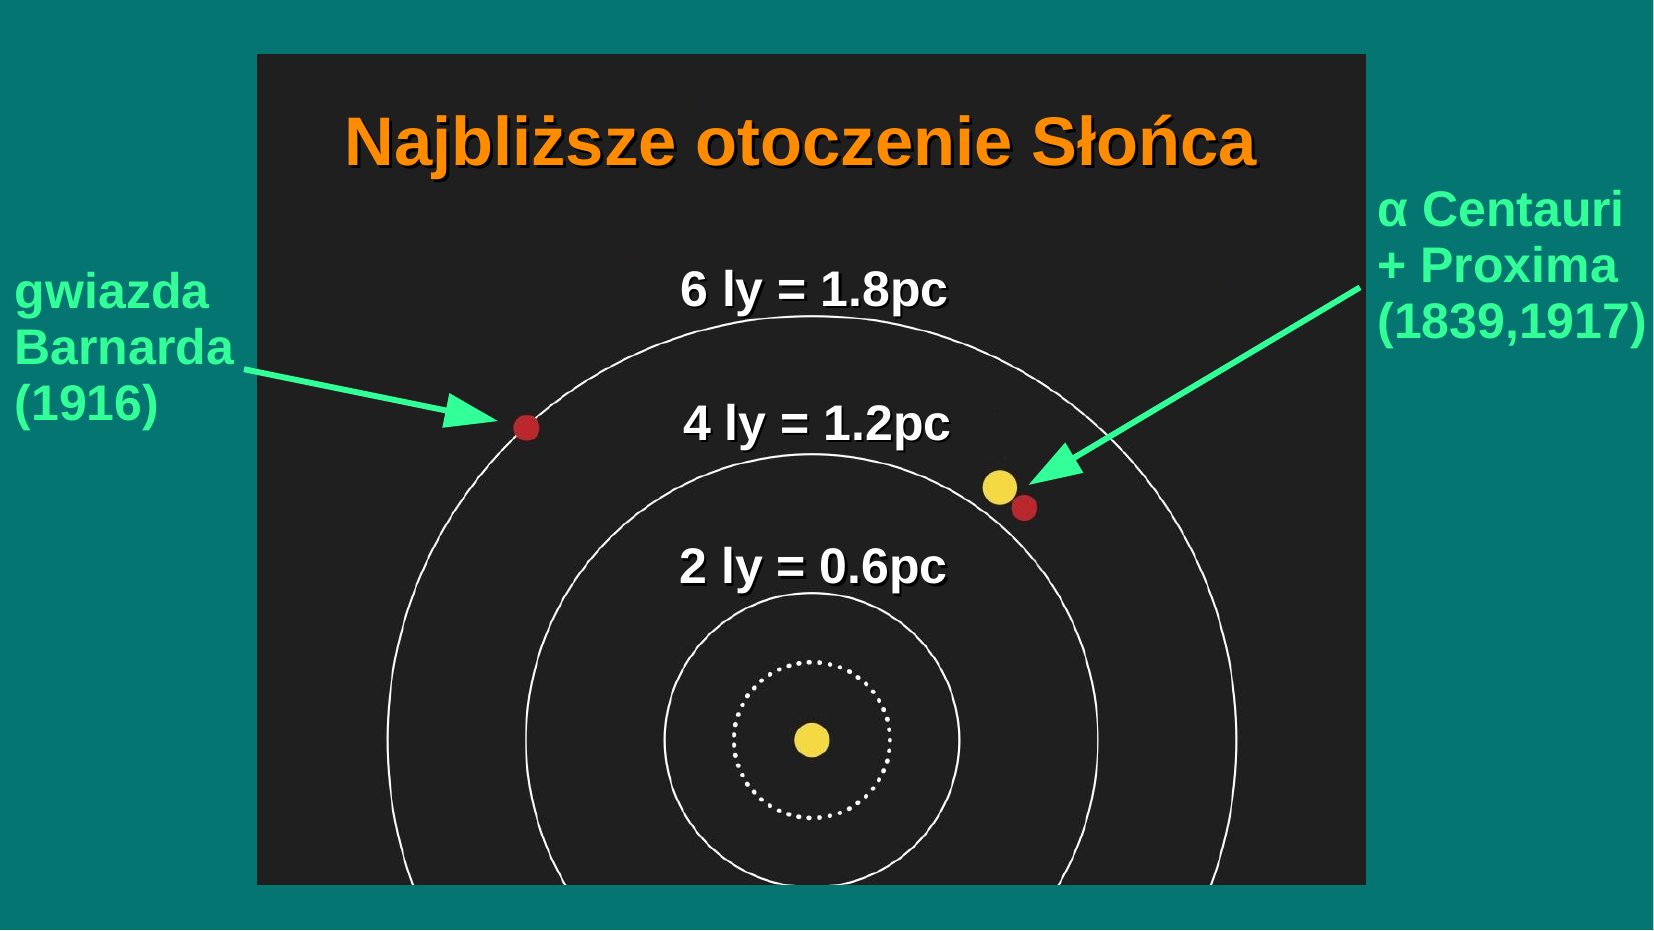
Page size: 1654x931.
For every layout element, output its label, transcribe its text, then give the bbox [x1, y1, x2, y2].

text_box gwiazda Barnarda (1916) [0, 256, 249, 439]
text_box 6 ly = 1.8pc [665, 253, 964, 325]
text_box 2 ly = 0.6pc [664, 531, 963, 602]
picture [257, 54, 1366, 885]
text_box α Centauri + Proxima (1839,1917) [1362, 173, 1654, 356]
text_box 4 ly = 1.2pc [668, 387, 967, 459]
title Najbliższe otoczenie Słońca [271, 63, 1331, 220]
